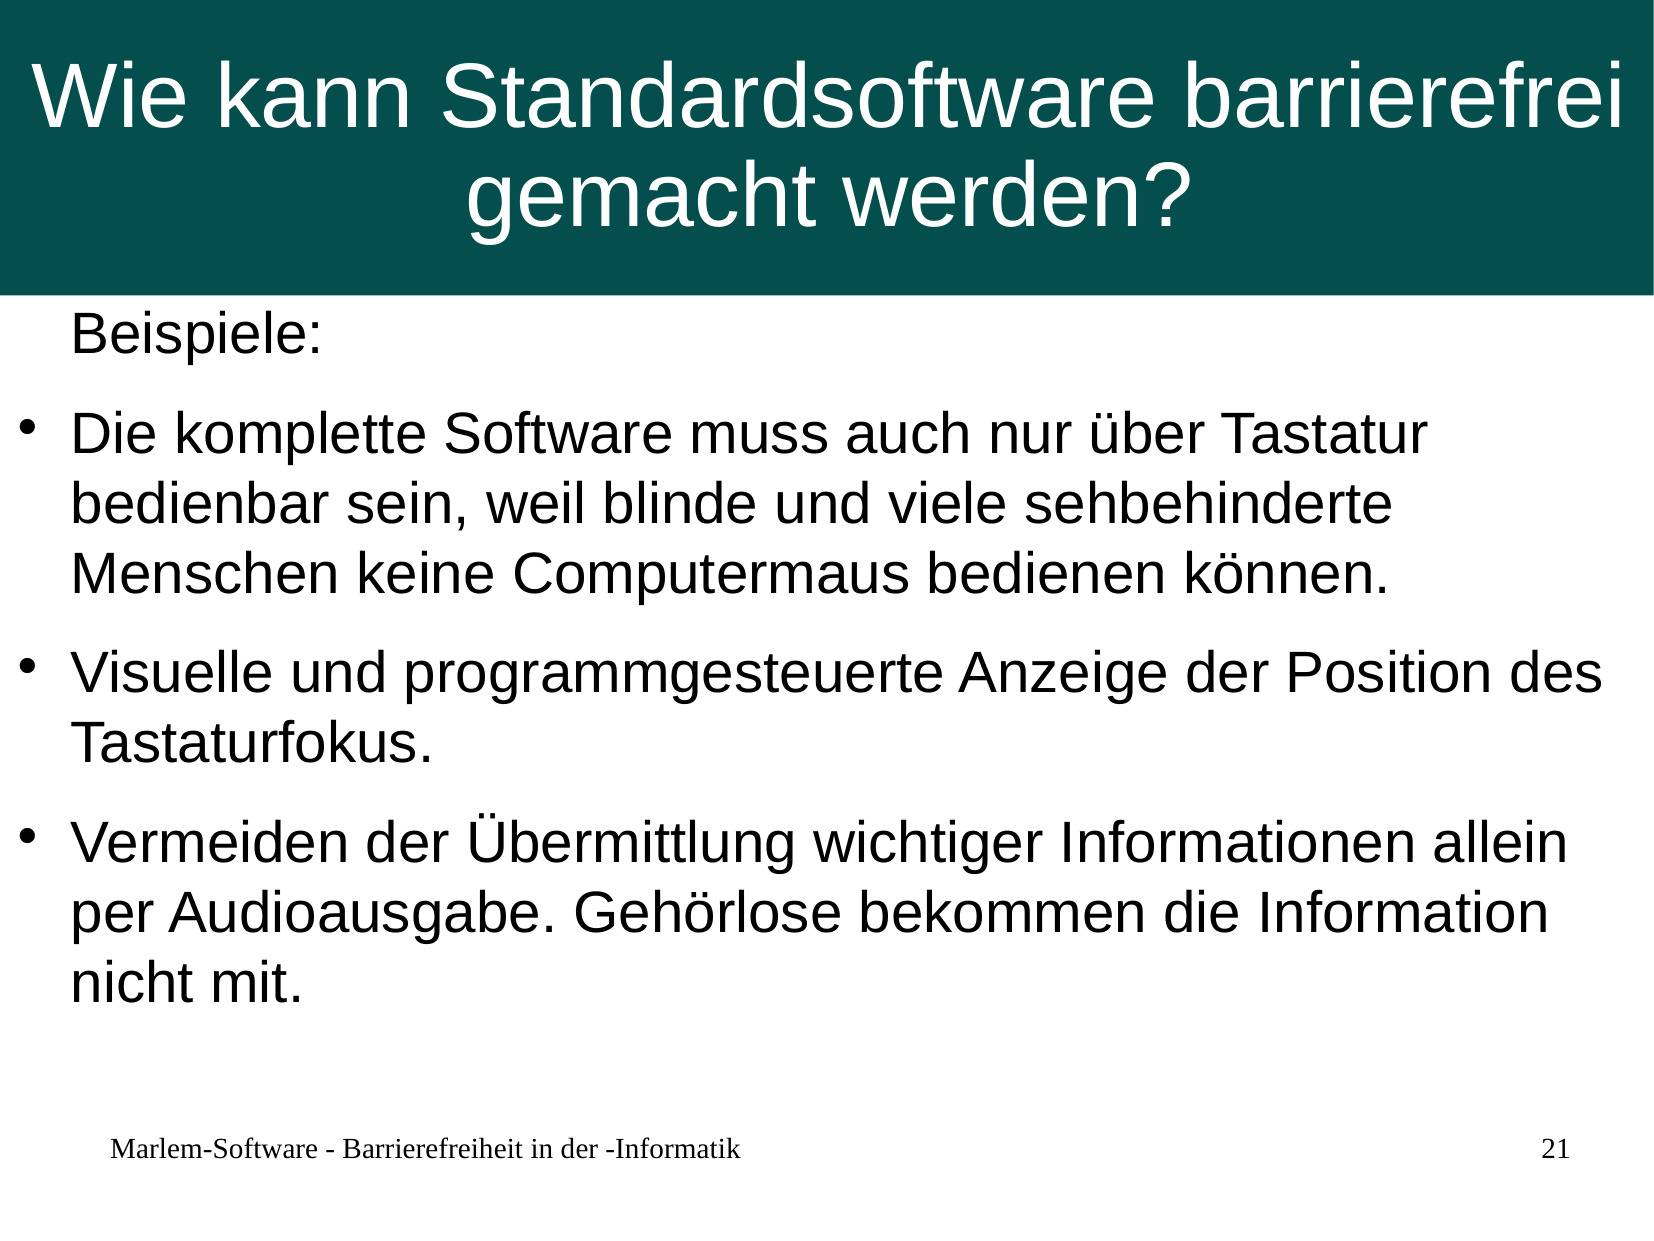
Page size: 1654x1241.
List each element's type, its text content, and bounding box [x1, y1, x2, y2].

title Wie kann Standardsoftware barrierefrei gemacht werden? [0, 0, 1654, 295]
list Beispiele: Die komplette Software muss auch nur über Tastatur bedienbar sein, weil blinde und viele sehbehinderte Menschen keine Computermaus bedienen können. Visuelle und programmgesteuerte Anzeige der Position des Tastaturfokus. Vermeiden der Übermittlung wichtiger Informationen allein per Audioausgabe. Gehörlose bekommen die Information nicht mit. [0, 295, 1654, 1063]
